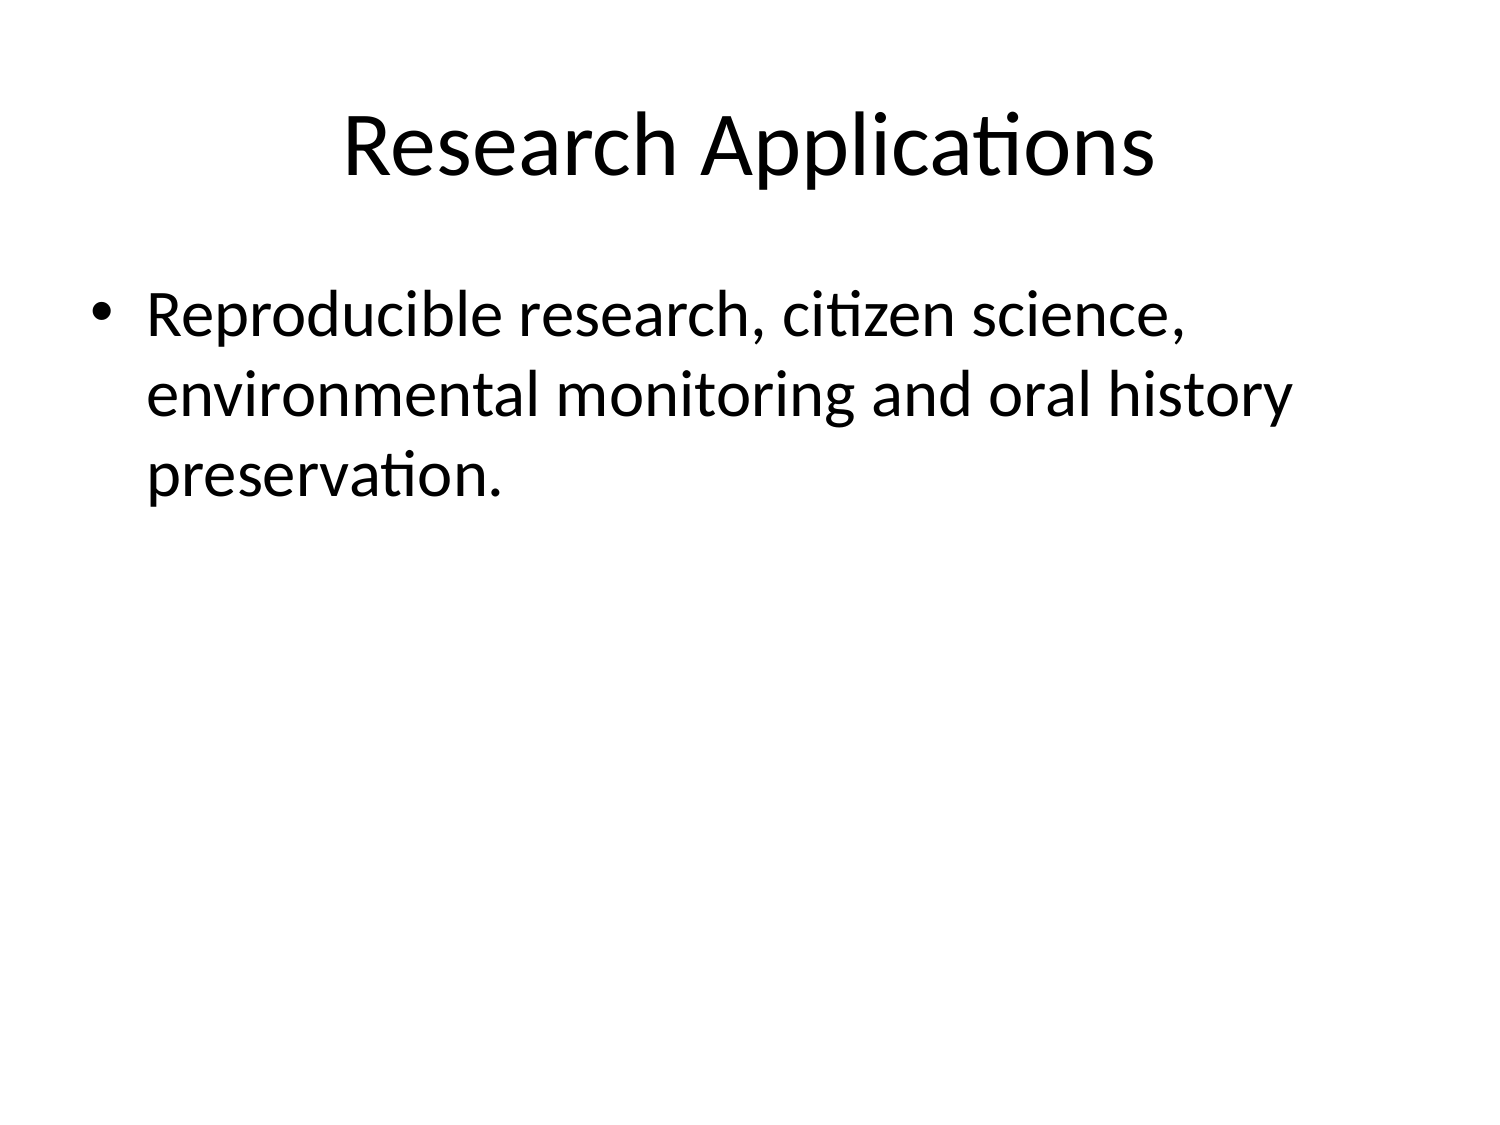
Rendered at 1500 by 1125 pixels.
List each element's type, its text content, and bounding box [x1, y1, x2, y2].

list Reproducible research, citizen science, environmental monitoring and oral history preservation. [75, 262, 1425, 1005]
title Research Applications [75, 45, 1425, 233]
